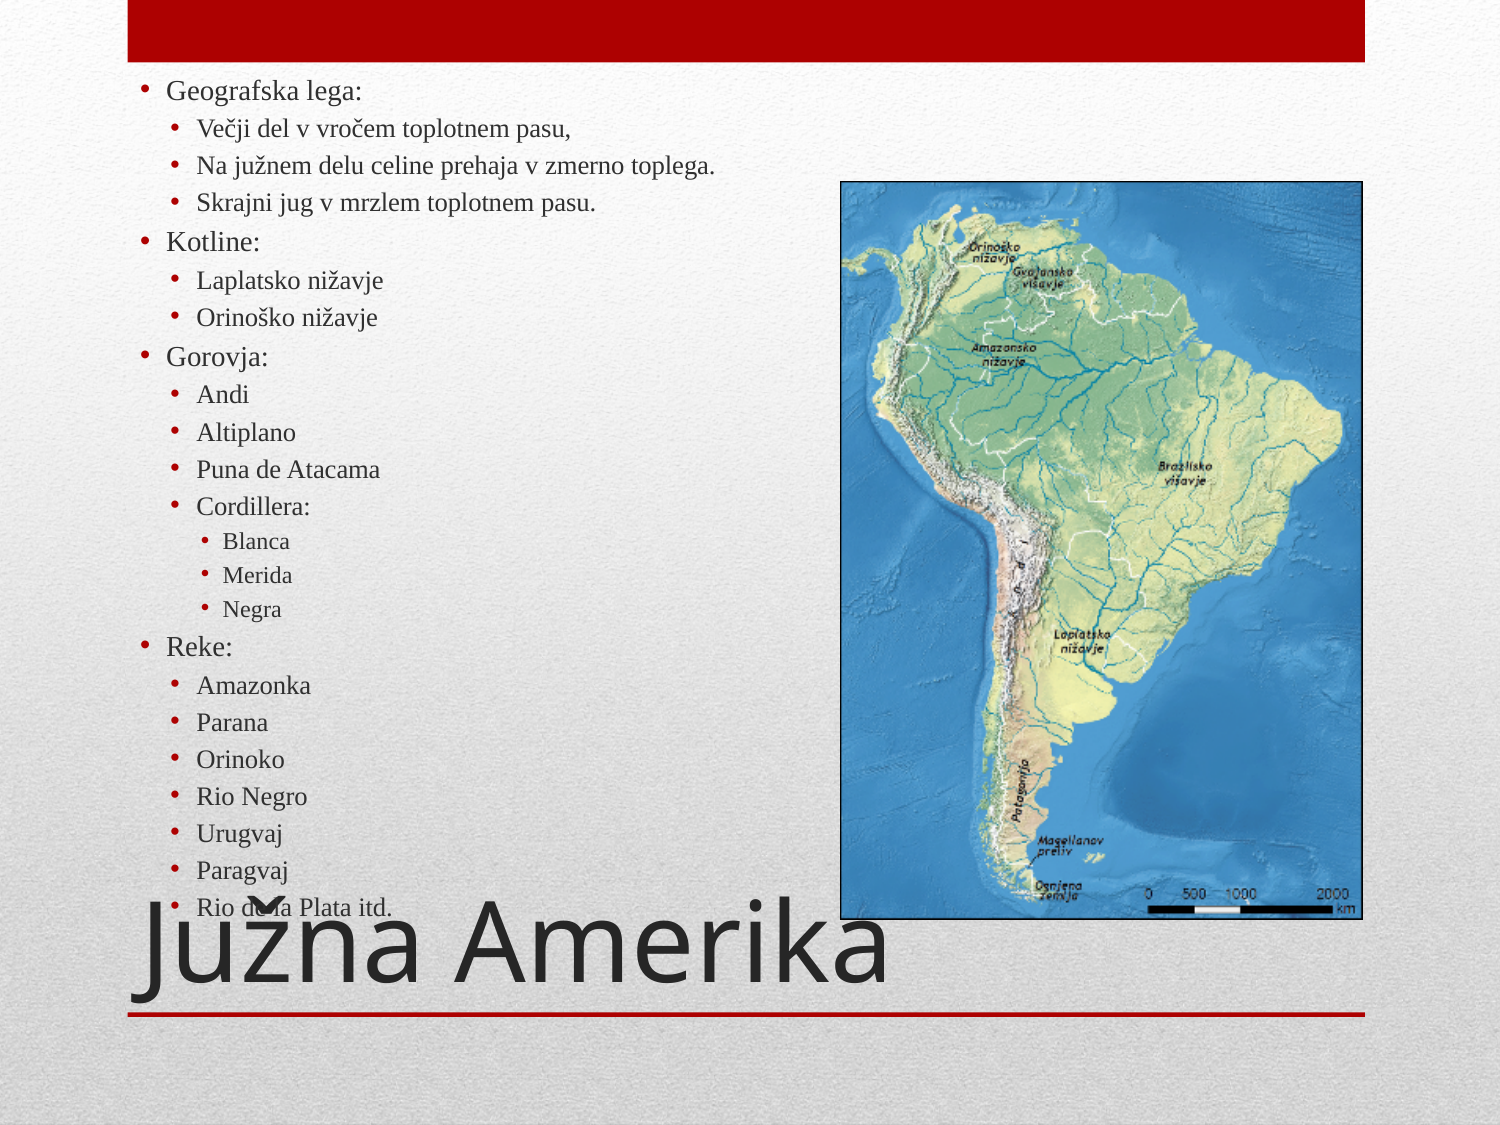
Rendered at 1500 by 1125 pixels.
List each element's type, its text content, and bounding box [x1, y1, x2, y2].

picture [0, 0, 1500, 1125]
list Geografska lega: Večji del v vročem toplotnem pasu, Na južnem delu celine prehaja v zmerno toplega. Skrajni jug v mrzlem toplotnem pasu. Kotline: Laplatsko nižavje Orinoško nižavje Gorovja: Andi Altiplano Puna de Atacama Cordillera: Blanca Merida Negra Reke: Amazonka Parana Orinoko Rio Negro Urugvaj Paragvaj Rio de la Plata itd. [125, 63, 1363, 934]
title Južna Amerika [125, 934, 1238, 1013]
